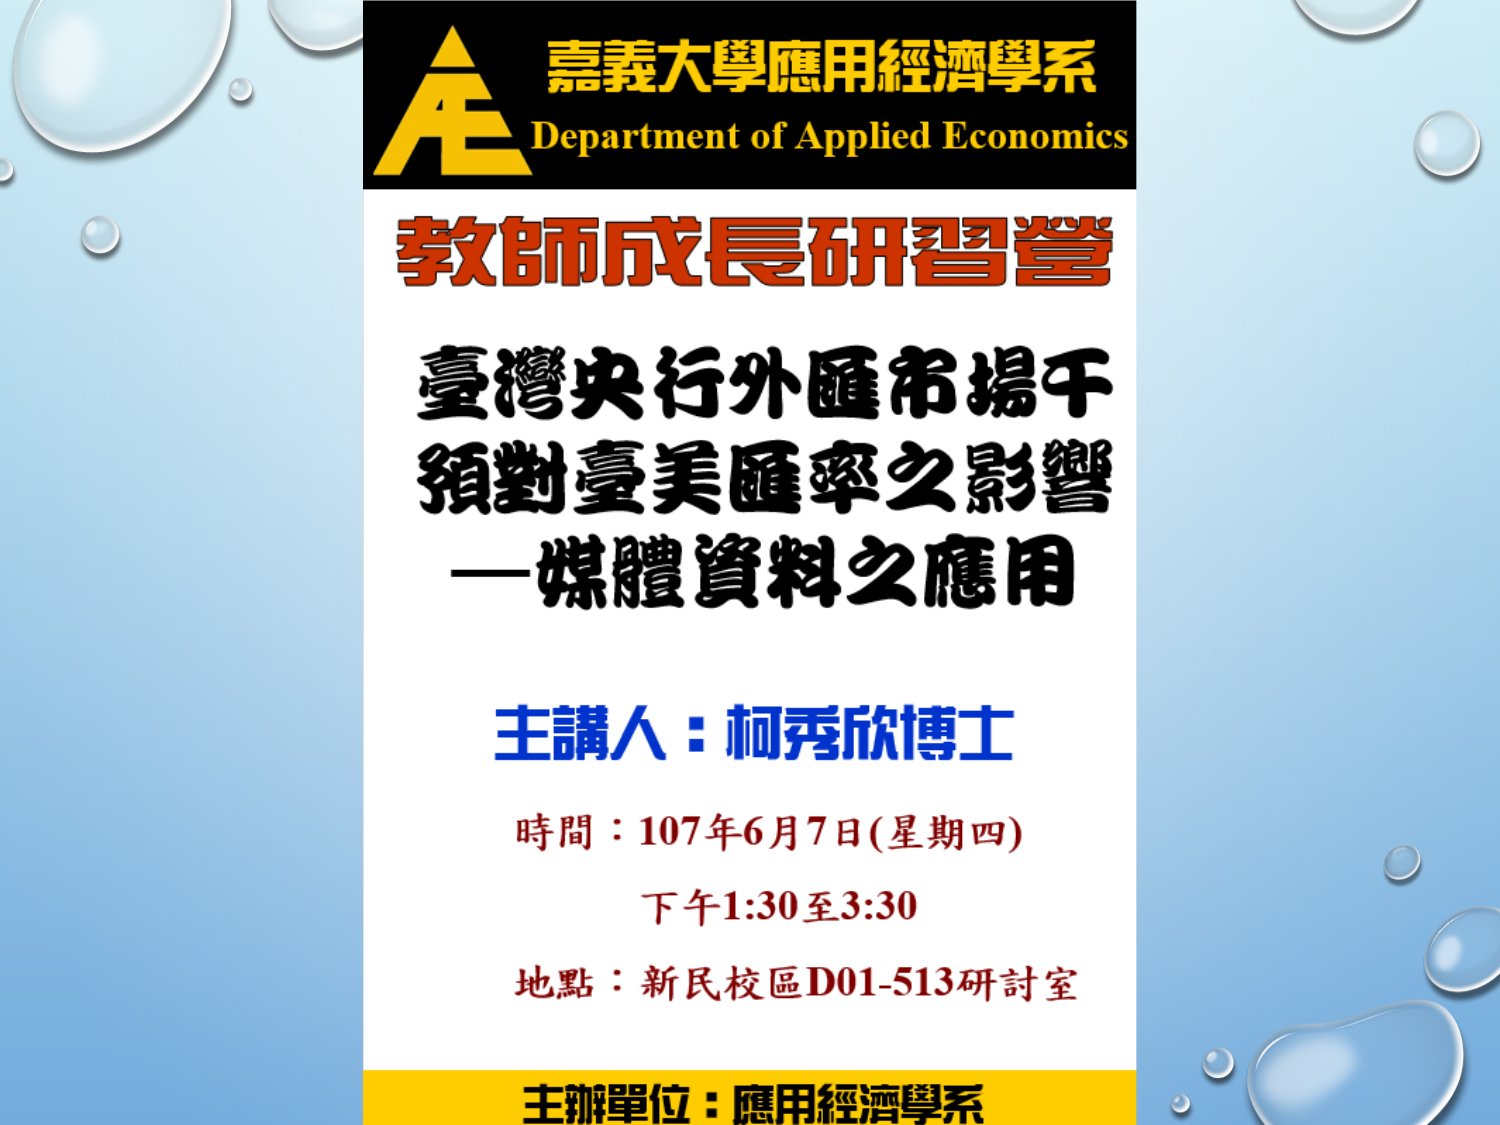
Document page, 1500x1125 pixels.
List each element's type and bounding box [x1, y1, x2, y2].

picture [363, 0, 1137, 1125]
